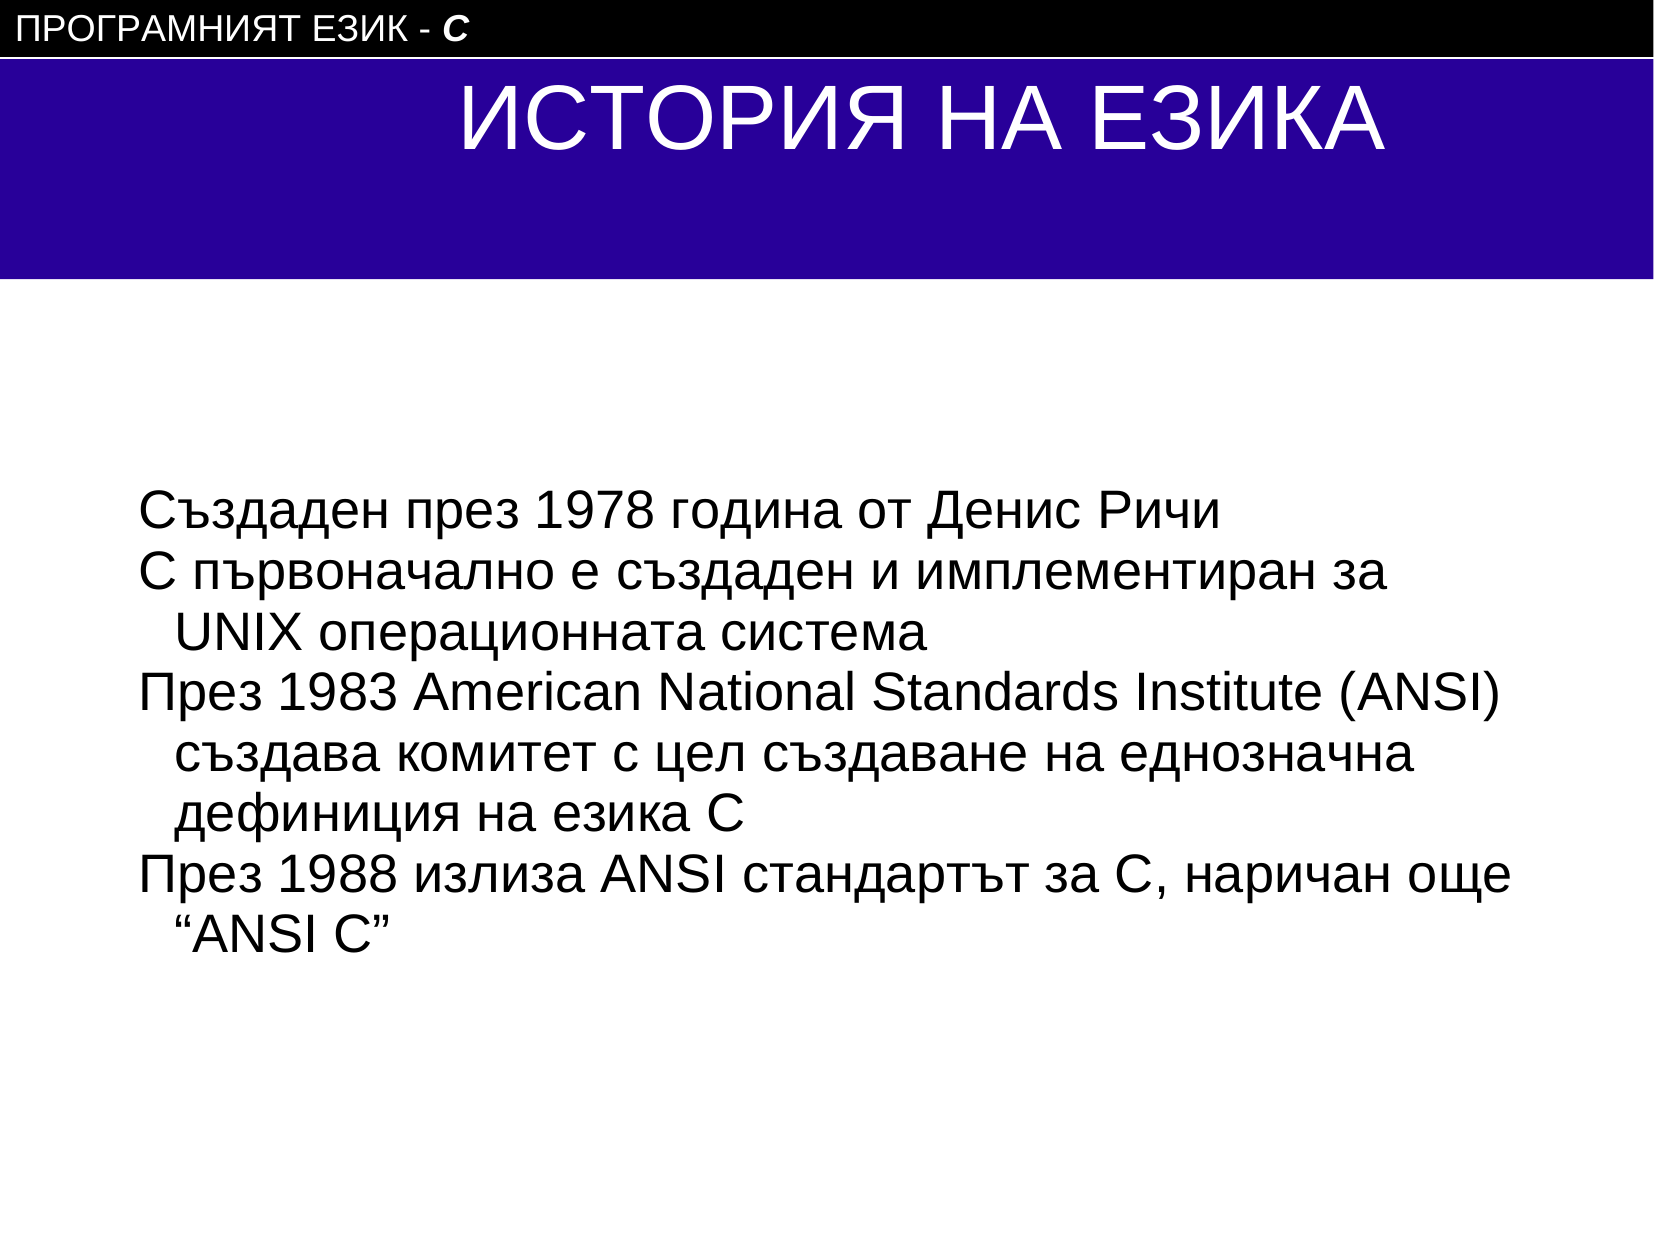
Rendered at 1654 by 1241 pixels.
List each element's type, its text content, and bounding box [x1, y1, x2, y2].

text_box Създаден през 1978 година от Денис Ричи C първоначално е създаден и имплементиран за UNIX операционната система През 1983 American National Standards Institute (ANSI) създава комитет с цел създаване на еднозначна дефиниция на езика С През 1988 излиза ANSI стандартът за С, наричан още “ANSI C” [88, 472, 1536, 1093]
text_box ПРОГРАМНИЯT ЕЗИК - С [0, 0, 1654, 57]
text_box ИСТОРИЯ НА ЕЗИКА [0, 59, 1654, 280]
